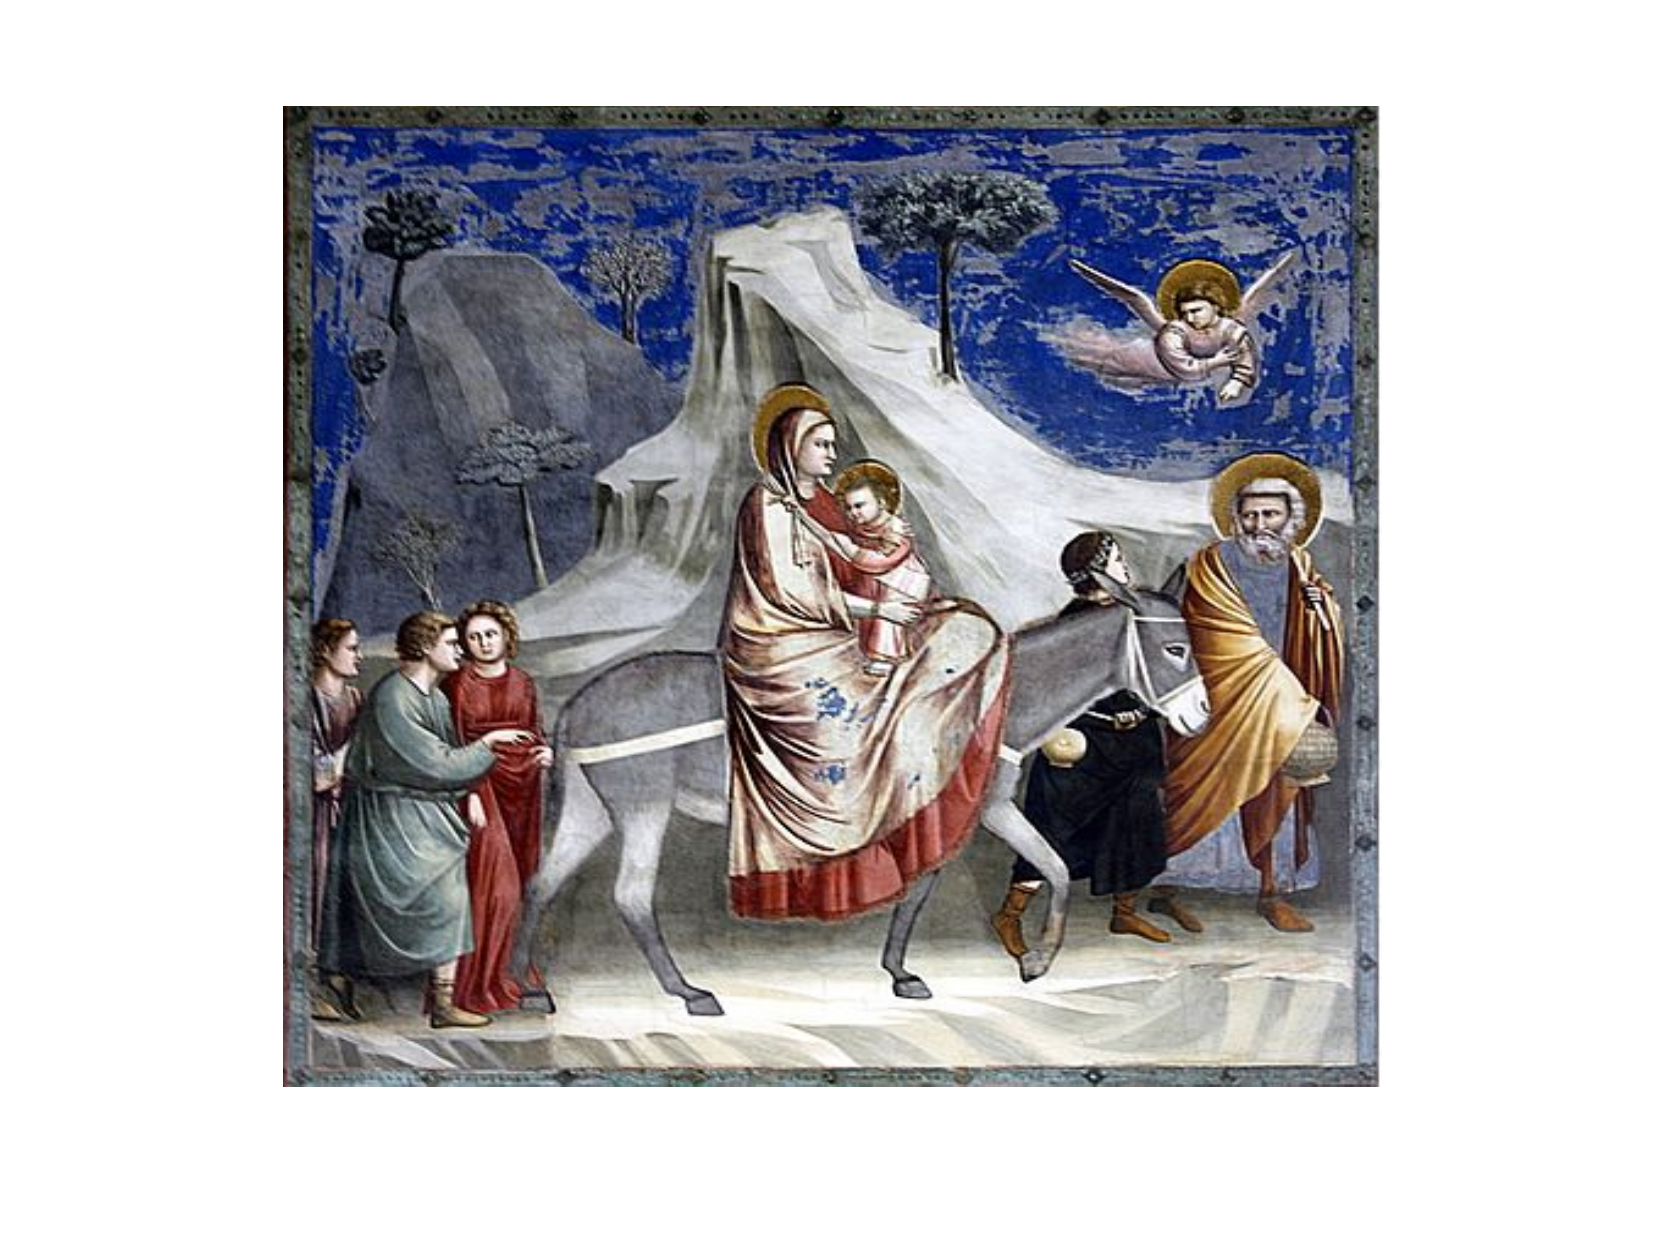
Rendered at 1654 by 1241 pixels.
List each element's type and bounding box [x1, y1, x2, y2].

picture [283, 106, 1382, 1087]
